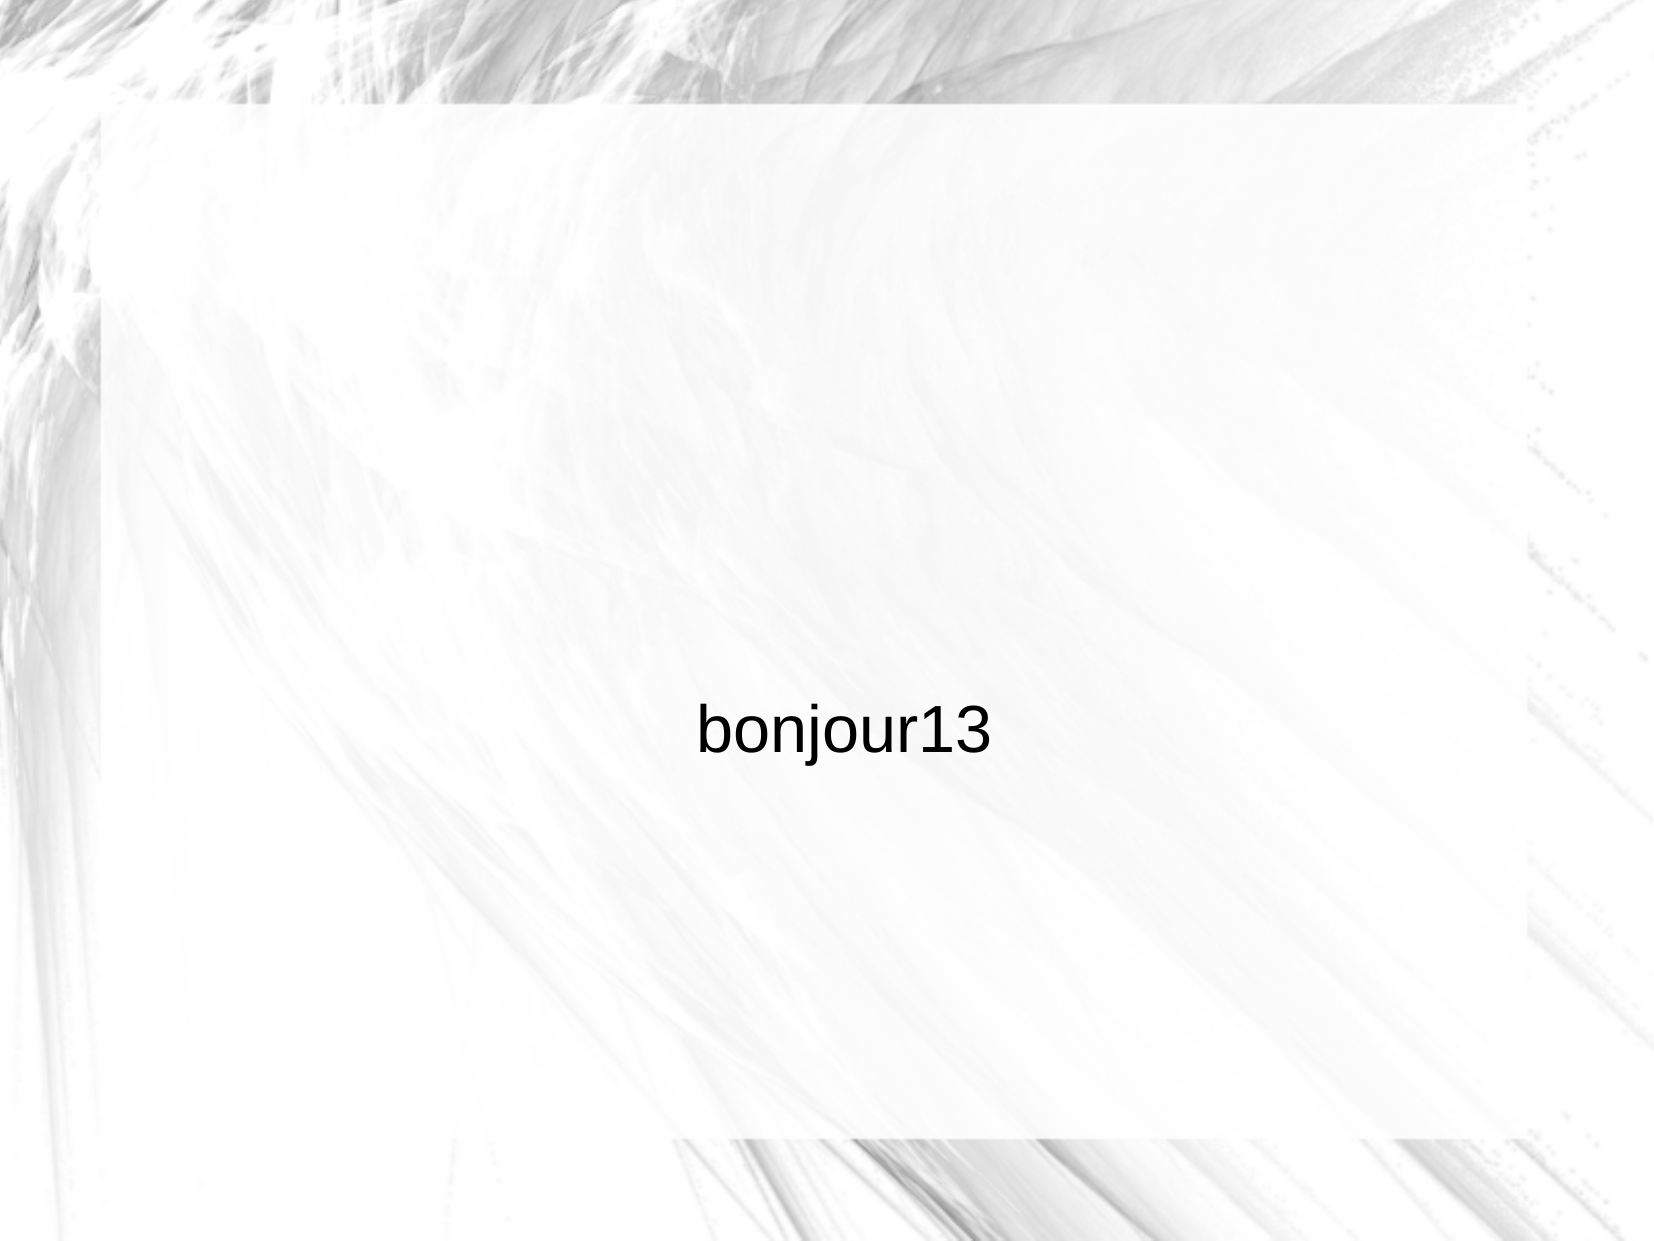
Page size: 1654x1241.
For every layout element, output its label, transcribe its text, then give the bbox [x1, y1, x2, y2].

picture [0, 0, 1654, 1241]
subtitle bonjour13 [118, 319, 1571, 1139]
